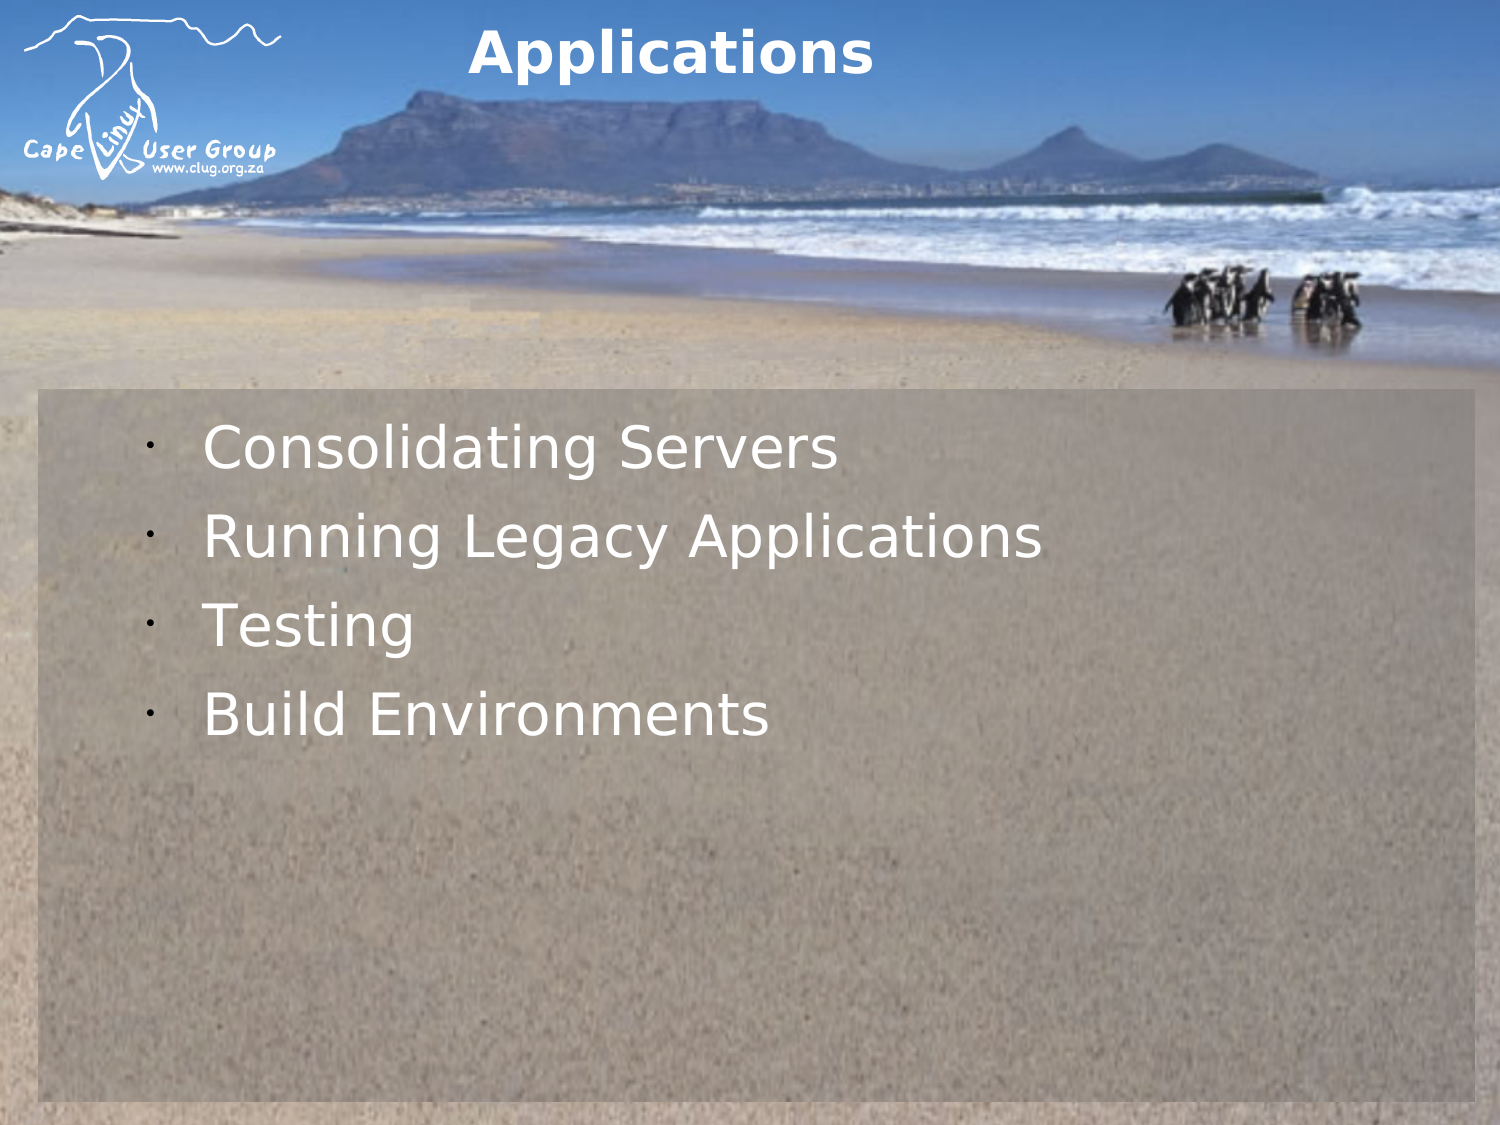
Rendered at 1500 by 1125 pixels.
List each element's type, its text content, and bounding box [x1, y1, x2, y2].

picture [0, 0, 1500, 1125]
list Consolidating Servers Running Legacy Applications Testing Build Environments [89, 409, 1435, 1030]
title Applications [468, 15, 1500, 88]
